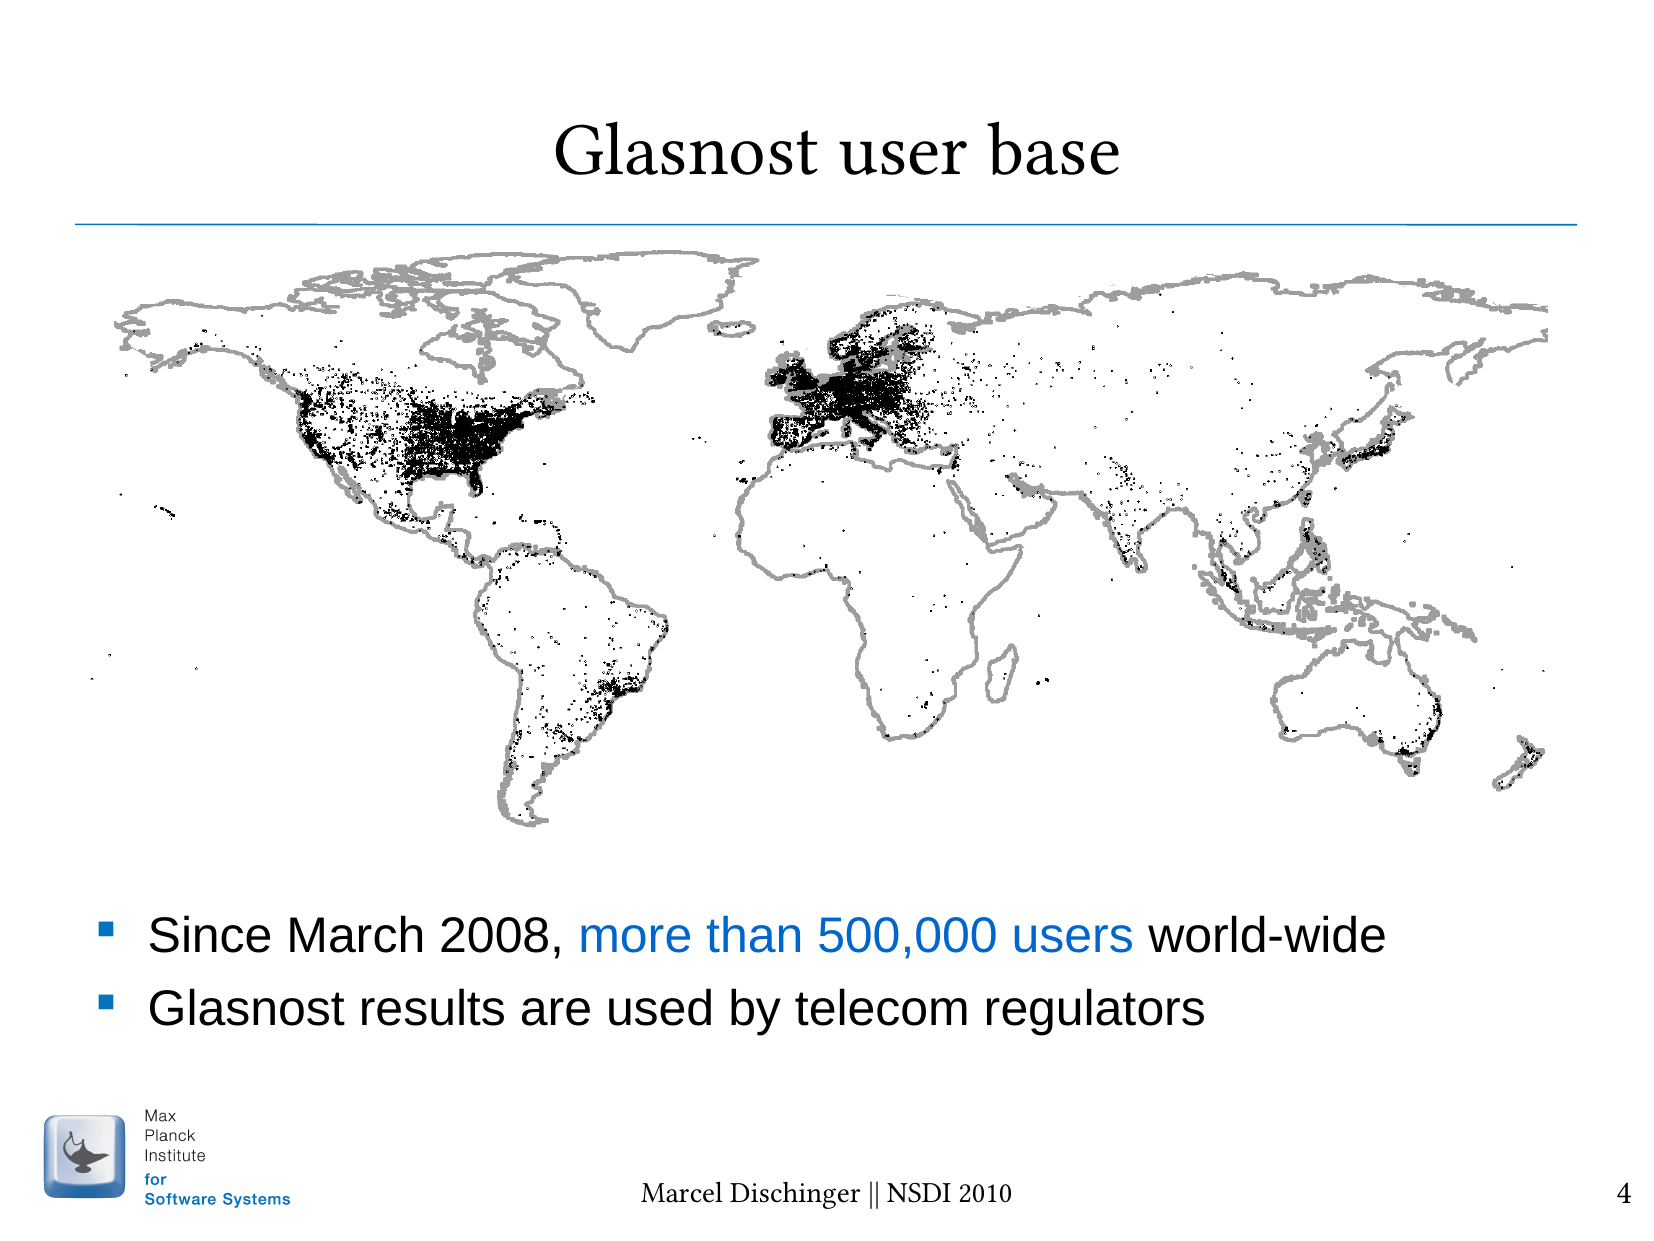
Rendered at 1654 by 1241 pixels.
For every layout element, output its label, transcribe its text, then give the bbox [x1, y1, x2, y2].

title Glasnost user base [54, 51, 1621, 252]
list Since March 2008, more than 500,000 users world-wide Glasnost results are used by telecom regulators [77, 890, 1579, 1180]
picture [70, 252, 1548, 965]
